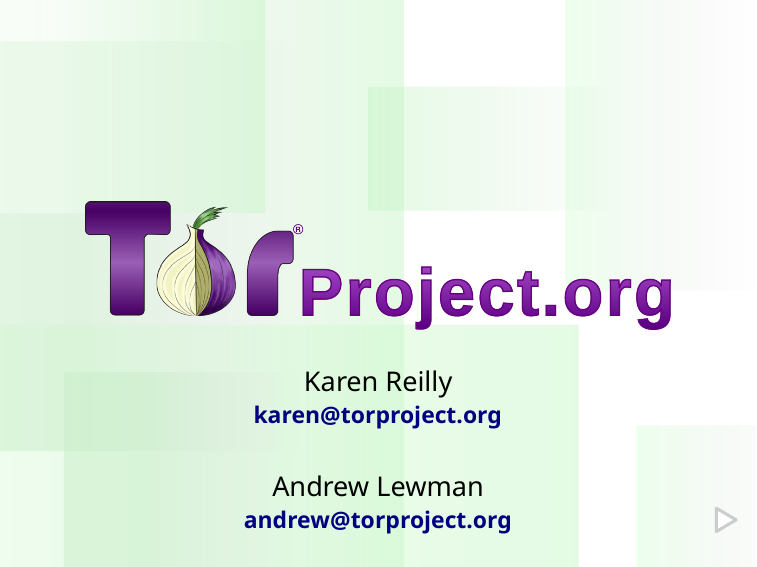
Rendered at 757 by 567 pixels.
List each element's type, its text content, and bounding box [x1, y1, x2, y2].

picture [0, 0, 757, 567]
text_box [716, 508, 737, 532]
text_box Karen Reilly karen@torproject.org Andrew Lewman andrew@torproject.org [78, 375, 679, 543]
